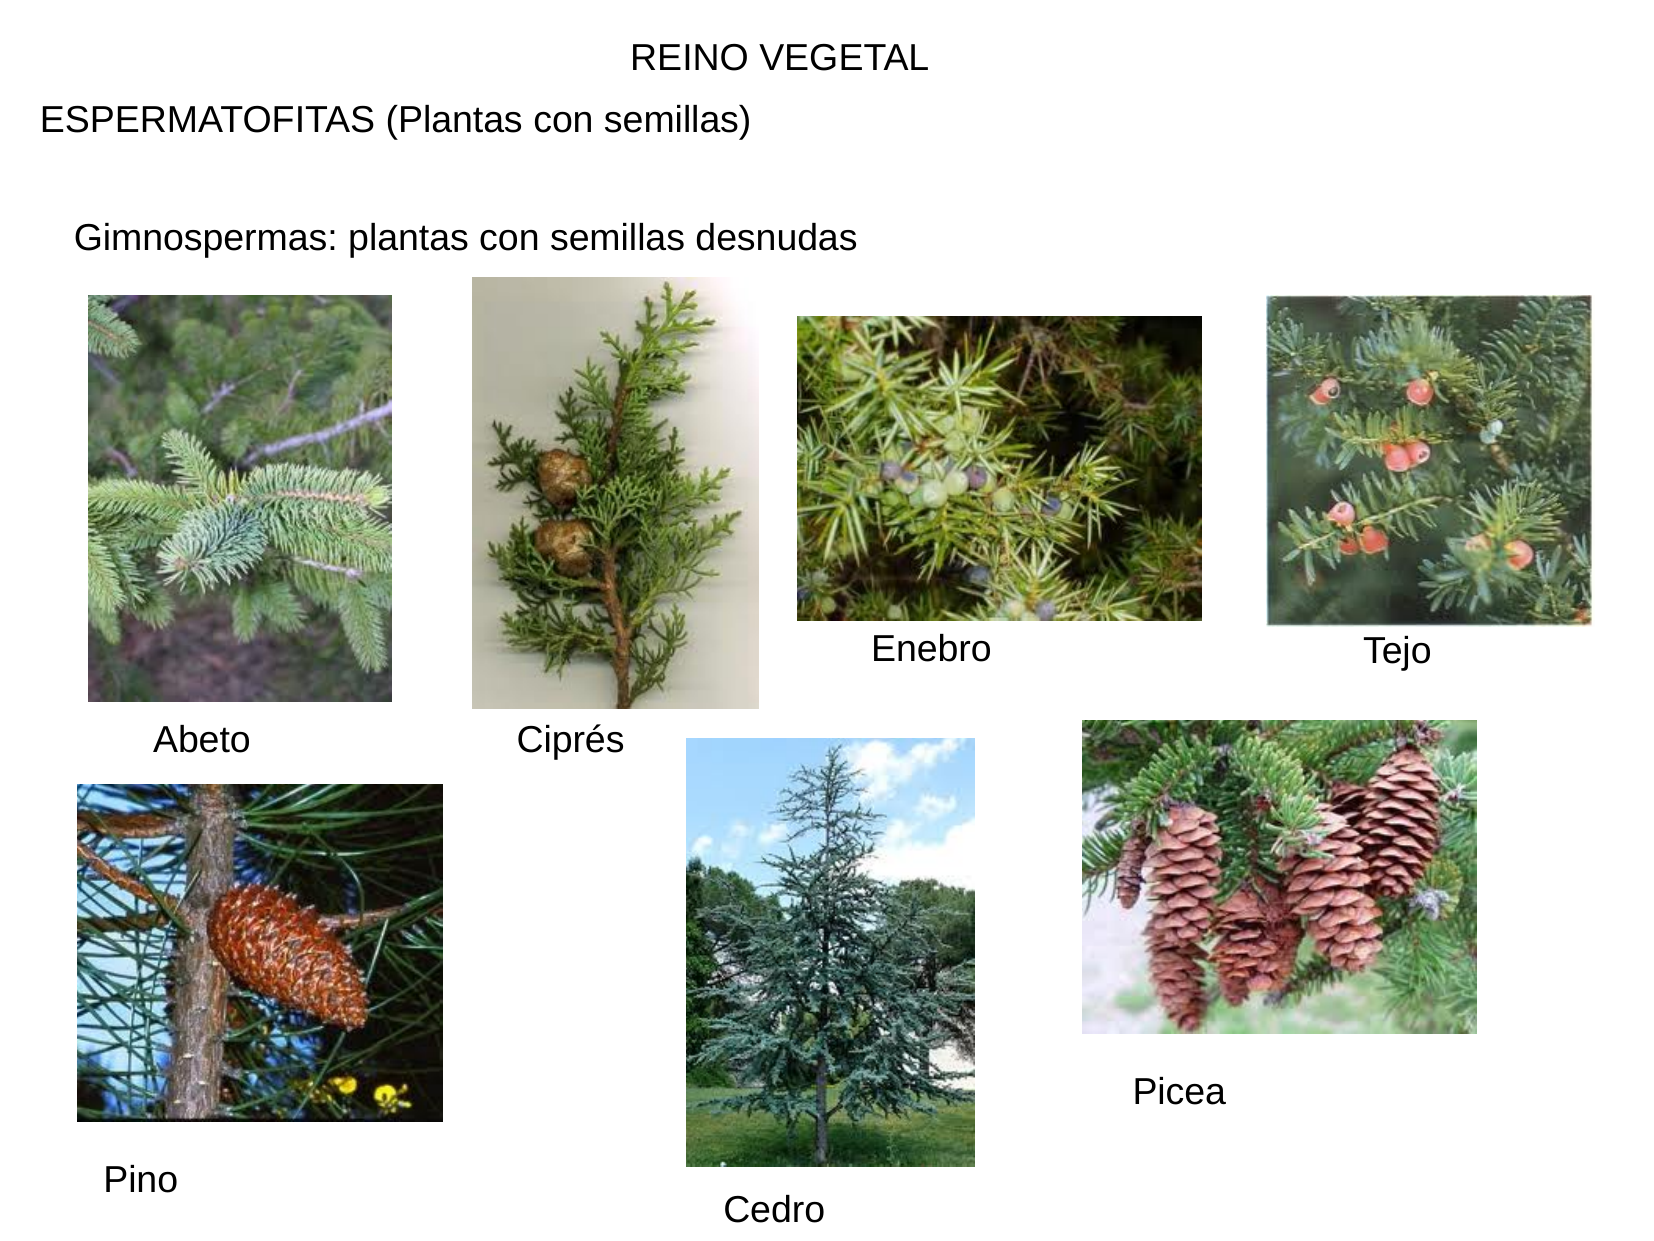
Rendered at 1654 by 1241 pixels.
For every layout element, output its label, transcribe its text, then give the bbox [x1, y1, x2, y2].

picture [1266, 295, 1595, 627]
text_box Abeto [138, 710, 266, 768]
picture [797, 316, 1202, 621]
text_box Cedro [708, 1181, 841, 1238]
text_box Tejo [1348, 622, 1447, 680]
text_box Picea [1117, 1062, 1241, 1120]
text_box Enebro [856, 620, 1007, 677]
picture [686, 738, 975, 1167]
text_box Ciprés [501, 710, 640, 768]
text_box Gimnospermas: plantas con semillas desnudas [59, 208, 873, 266]
picture [88, 295, 392, 702]
picture [1082, 720, 1477, 1034]
text_box Pino [88, 1151, 193, 1209]
text_box ESPERMATOFITAS (Plantas con semillas) [25, 90, 768, 148]
picture [472, 277, 759, 709]
picture [77, 784, 443, 1123]
text_box REINO VEGETAL [615, 29, 945, 87]
